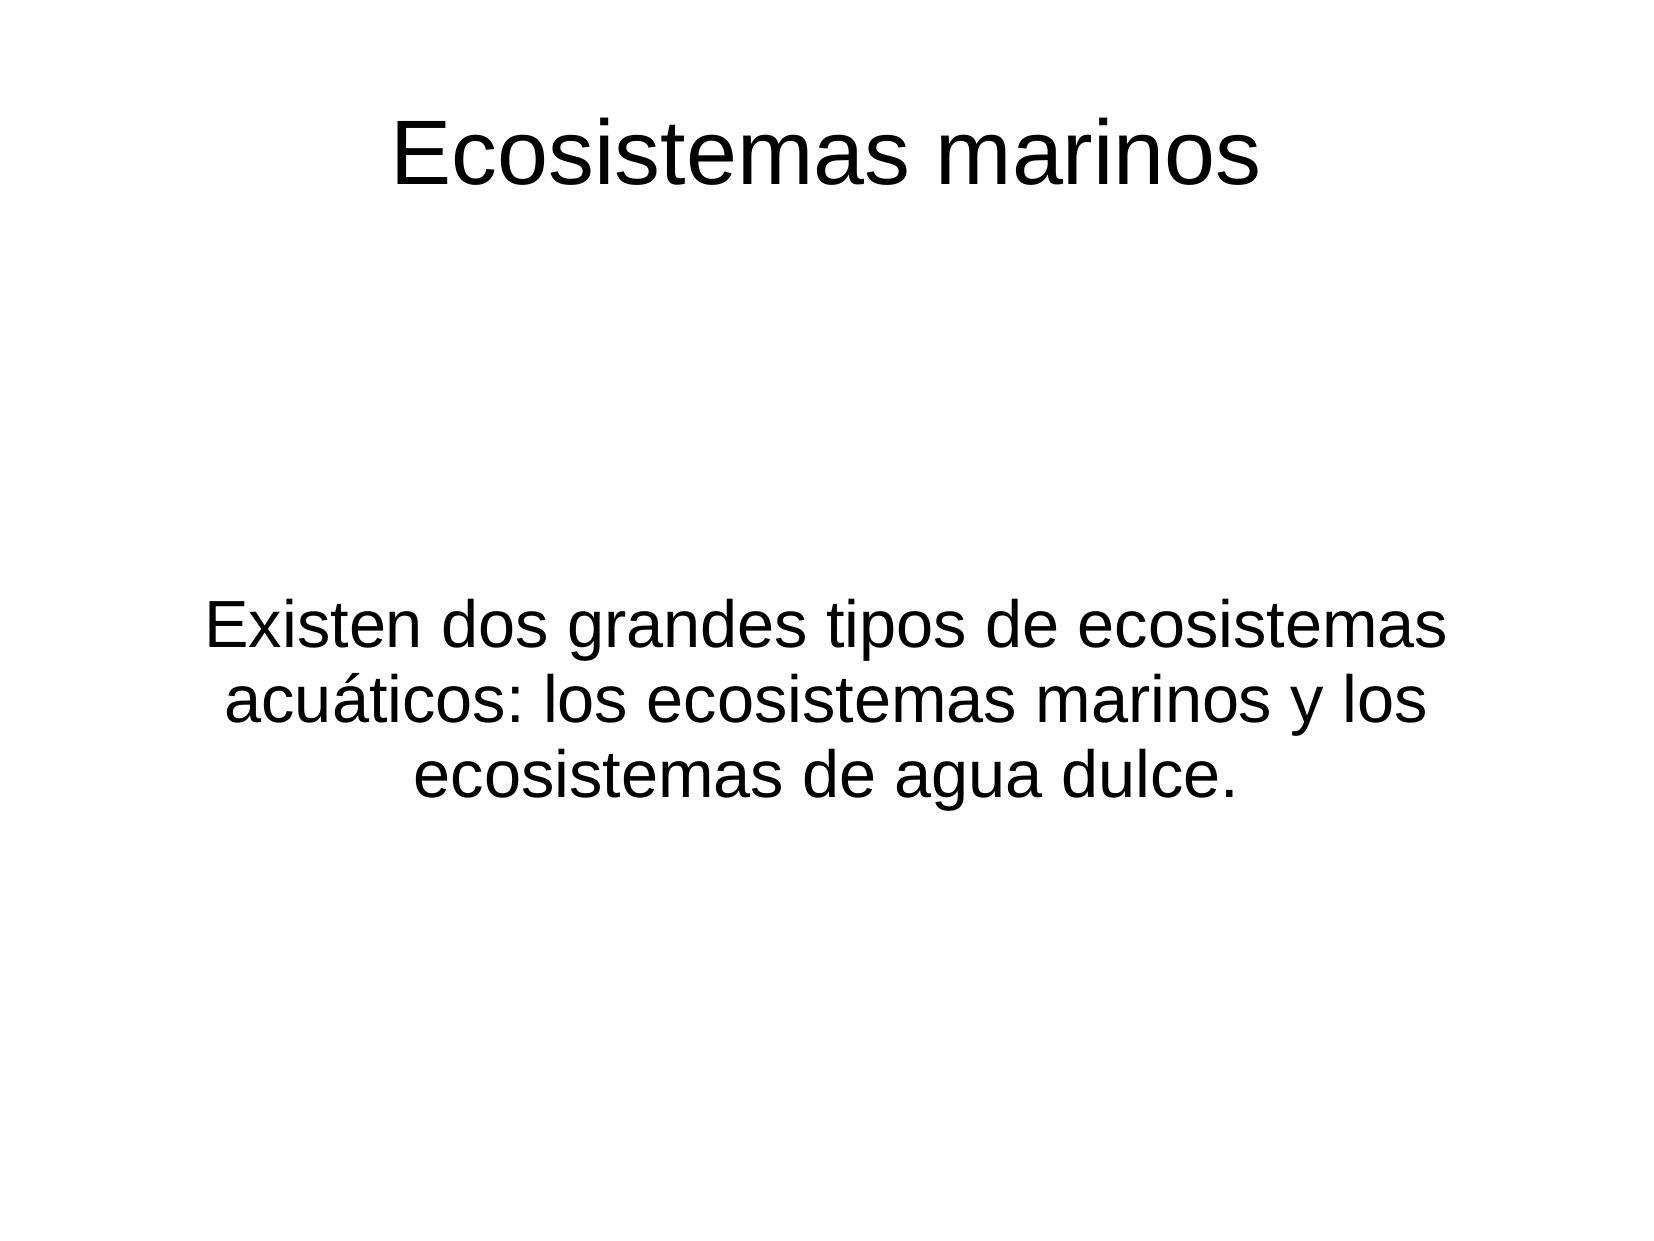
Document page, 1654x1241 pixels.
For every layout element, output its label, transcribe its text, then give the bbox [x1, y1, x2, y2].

title Ecosistemas marinos [82, 56, 1571, 250]
subtitle Existen dos grandes tipos de ecosistemas acuáticos: los ecosistemas marinos y los ecosistemas de agua dulce. [82, 297, 1571, 1102]
